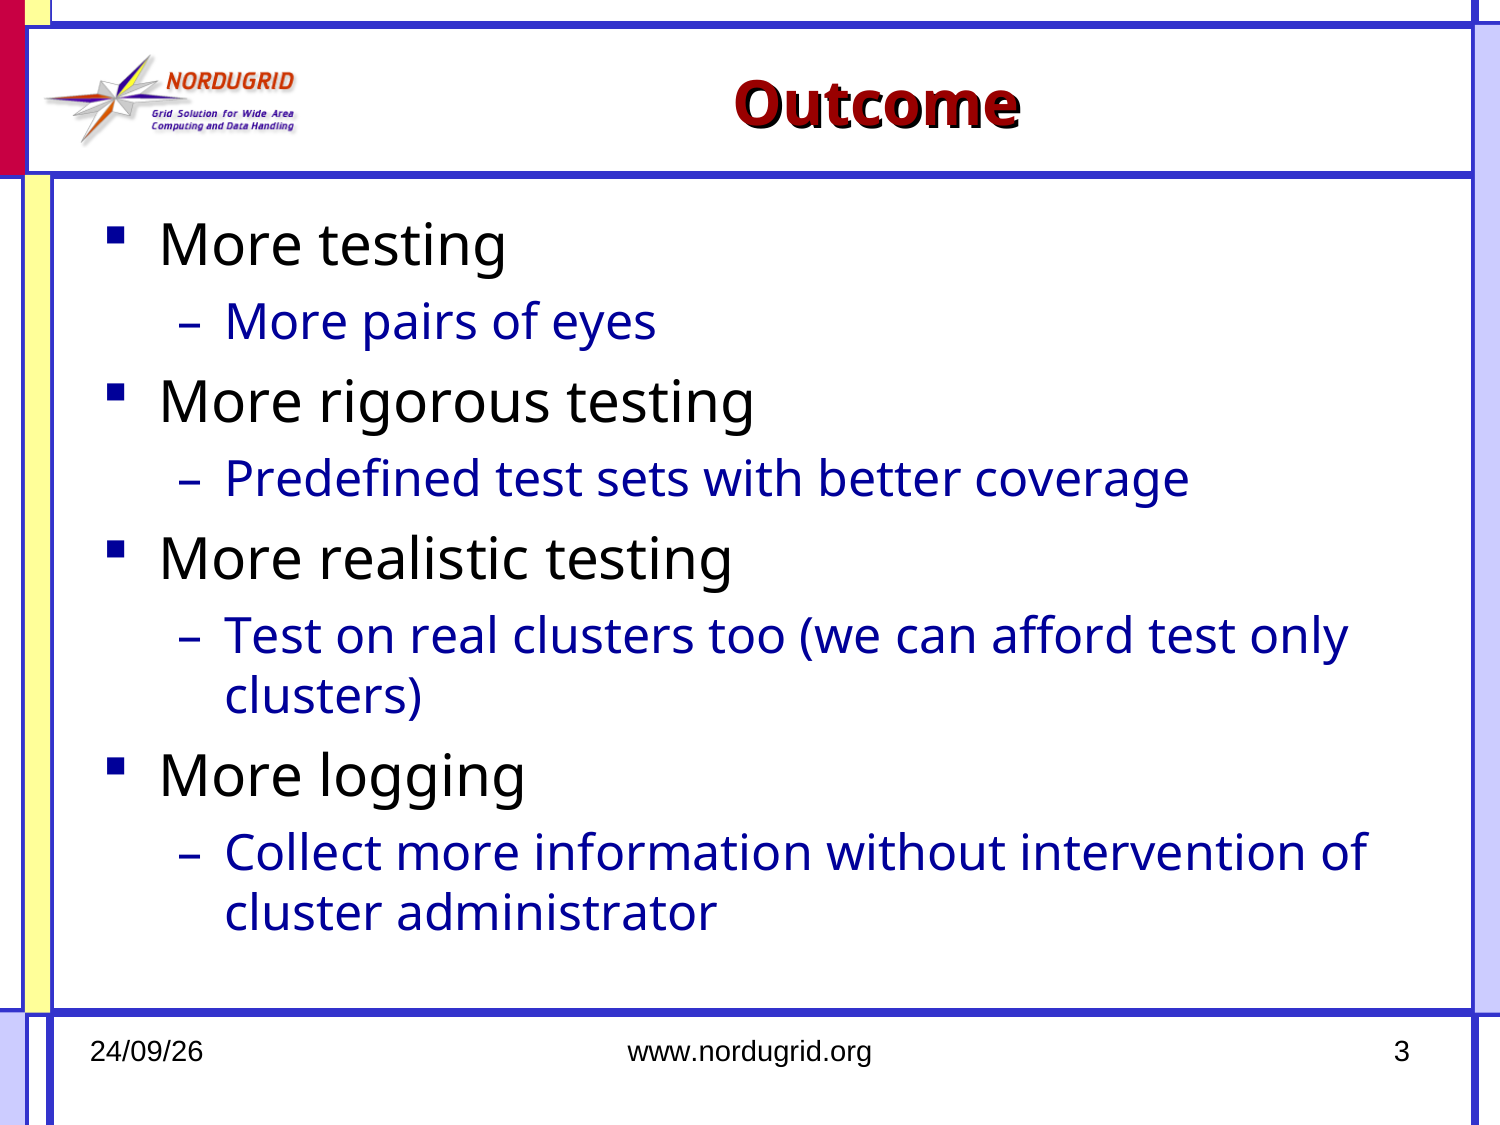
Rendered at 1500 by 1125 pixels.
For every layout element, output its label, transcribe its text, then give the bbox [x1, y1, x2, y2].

picture [40, 49, 301, 148]
list More testing More pairs of eyes More rigorous testing Predefined test sets with better coverage More realistic testing Test on real clusters too (we can afford test only clusters) More logging Collect more information without intervention of cluster administrator [87, 200, 1426, 1000]
title Outcome [324, 54, 1428, 146]
